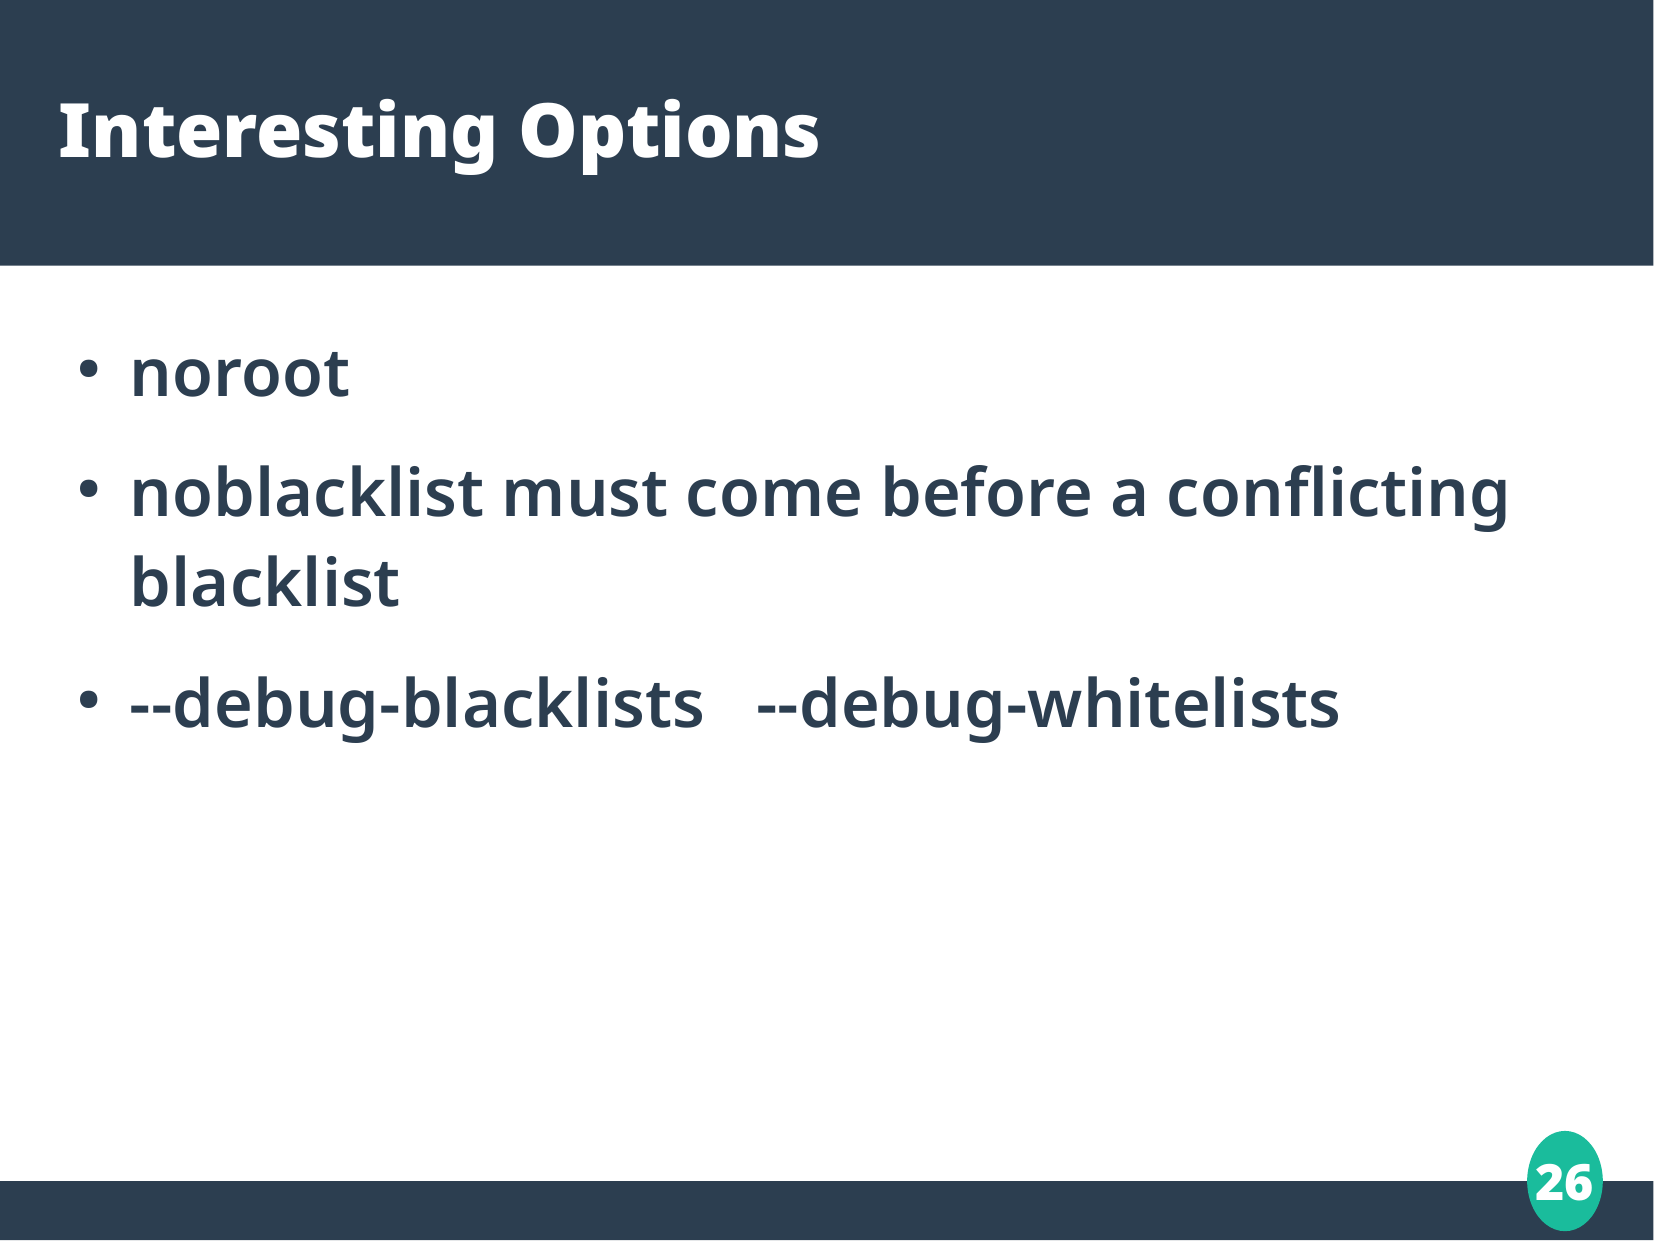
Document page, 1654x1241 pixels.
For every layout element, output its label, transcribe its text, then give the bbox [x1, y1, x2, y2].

list noroot noblacklist must come before a conflicting blacklist --debug-blacklists --debug-whitelists [59, 324, 1595, 1152]
title Interesting Options [59, 49, 1595, 207]
